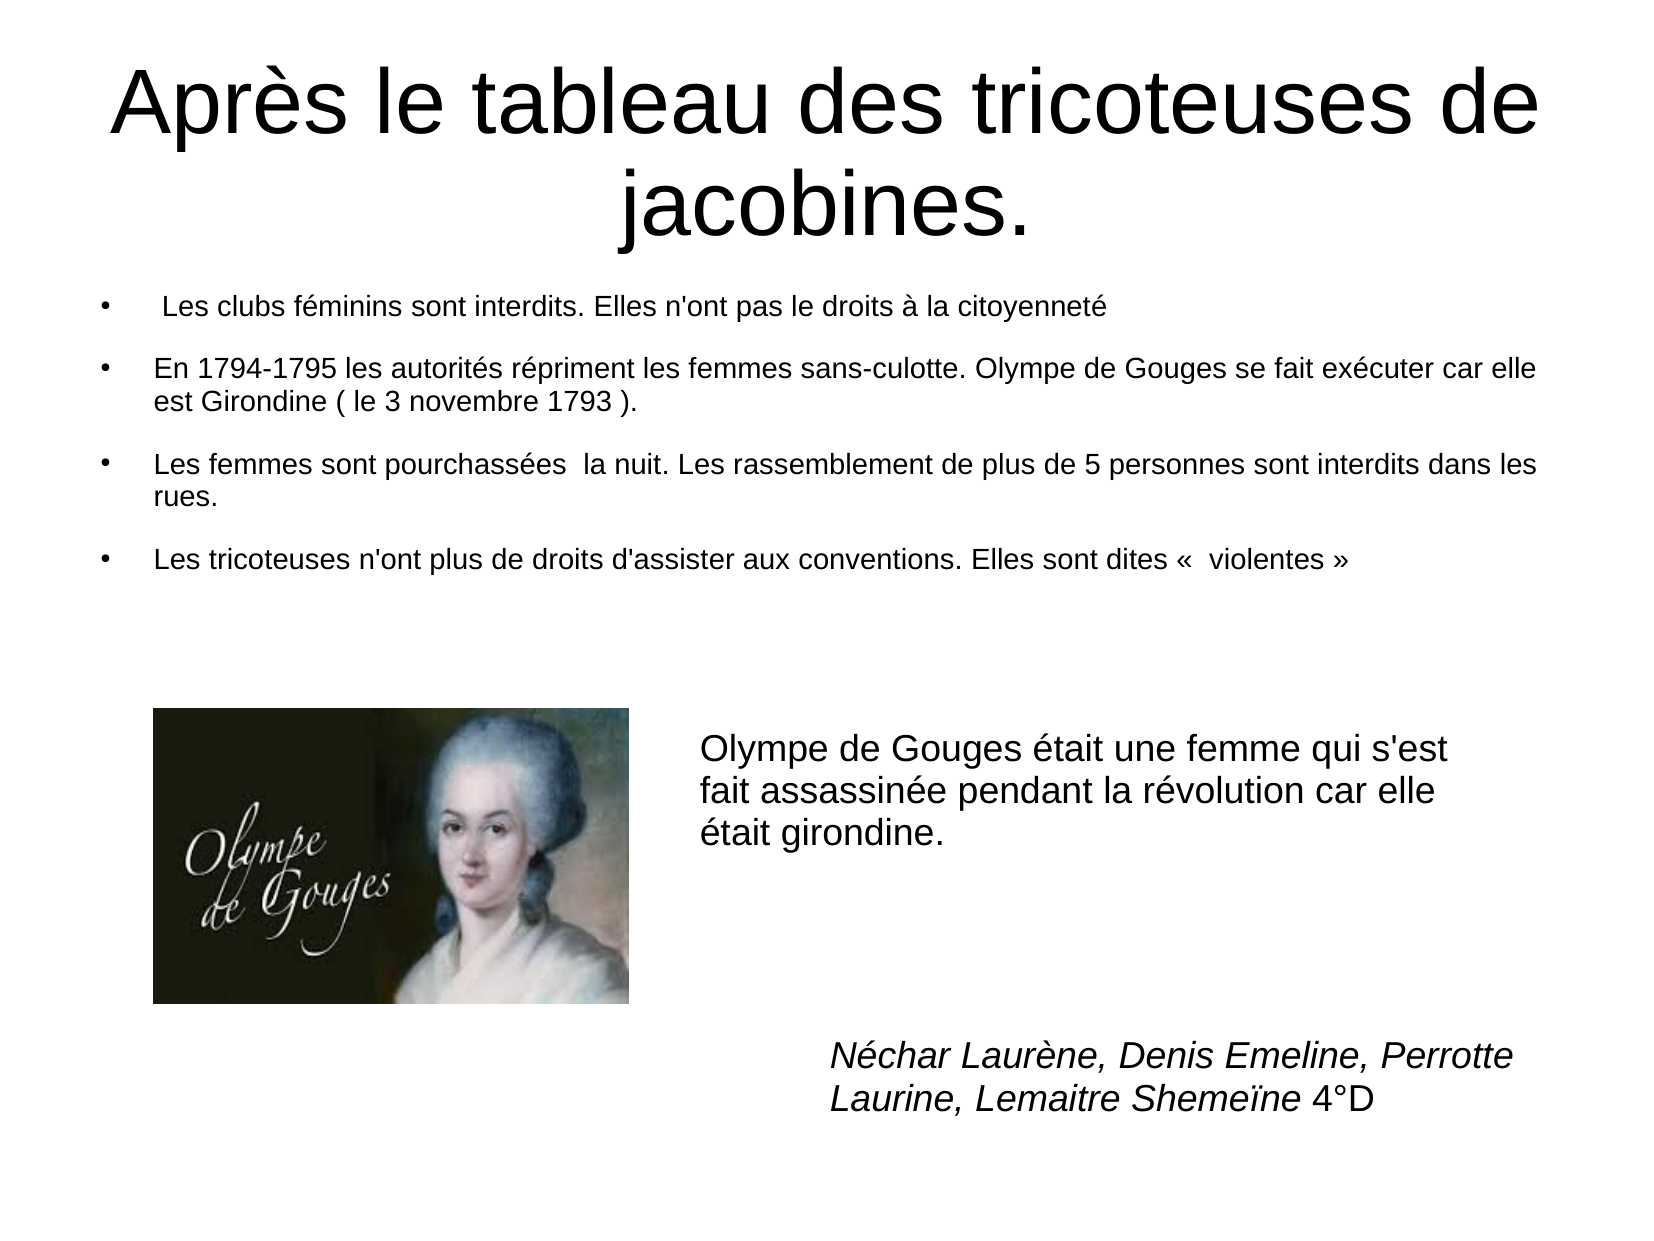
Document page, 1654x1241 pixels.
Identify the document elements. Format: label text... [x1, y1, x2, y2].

picture [153, 708, 629, 1004]
text_box Néchar Laurène, Denis Emeline, Perrotte Laurine, Lemaitre Shemeïne 4°D [814, 1027, 1536, 1127]
text_box Olympe de Gouges était une femme qui s'est fait assassinée pendant la révolution car elle était girondine. [685, 720, 1501, 862]
title Après le tableau des tricoteuses de jacobines. [82, 49, 1571, 257]
list Les clubs féminins sont interdits. Elles n'ont pas le droits à la citoyenneté En 1794-1795 les autorités répriment les femmes sans-culotte. Olympe de Gouges se fait exécuter car elle est Girondine ( le 3 novembre 1793 ). Les femmes sont pourchassées la nuit. Les rassemblement de plus de 5 personnes sont interdits dans les rues. Les tricoteuses n'ont plus de droits d'assister aux conventions. Elles sont dites « violentes » [82, 290, 1571, 1010]
